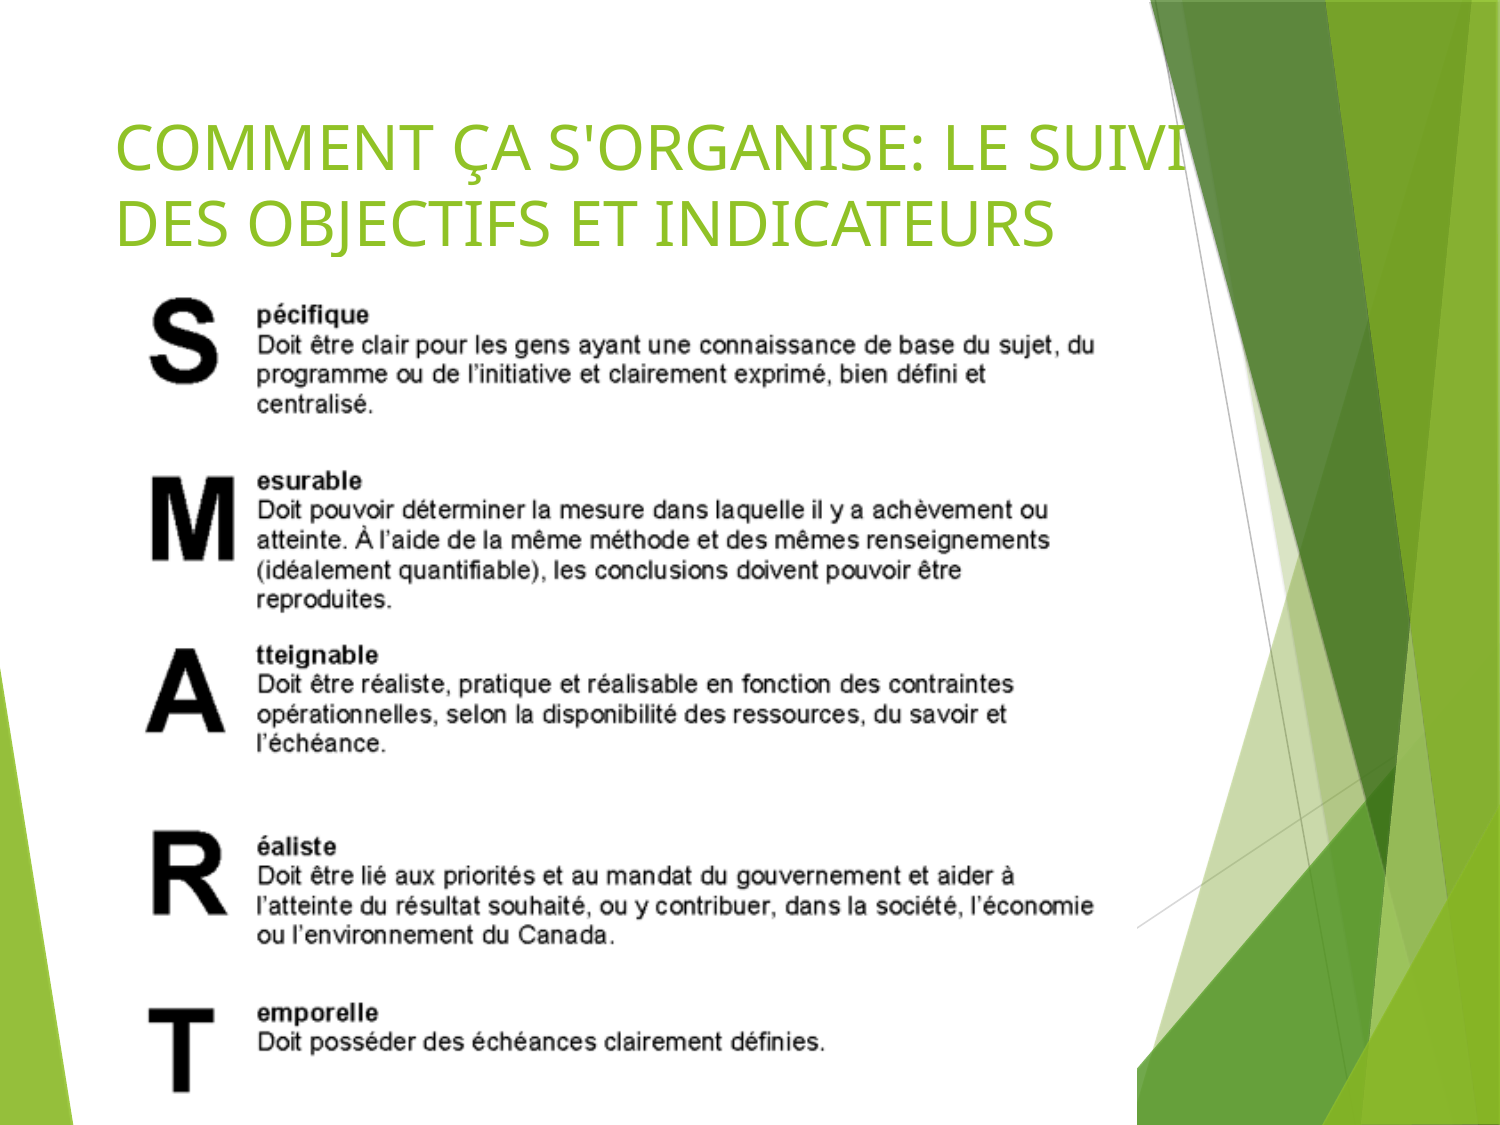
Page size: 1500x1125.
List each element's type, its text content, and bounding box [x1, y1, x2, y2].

title COMMENT ÇA S'ORGANISE: LE SUIVI DES OBJECTIFS ET INDICATEURS [99, 99, 1266, 309]
picture [87, 257, 1137, 1125]
